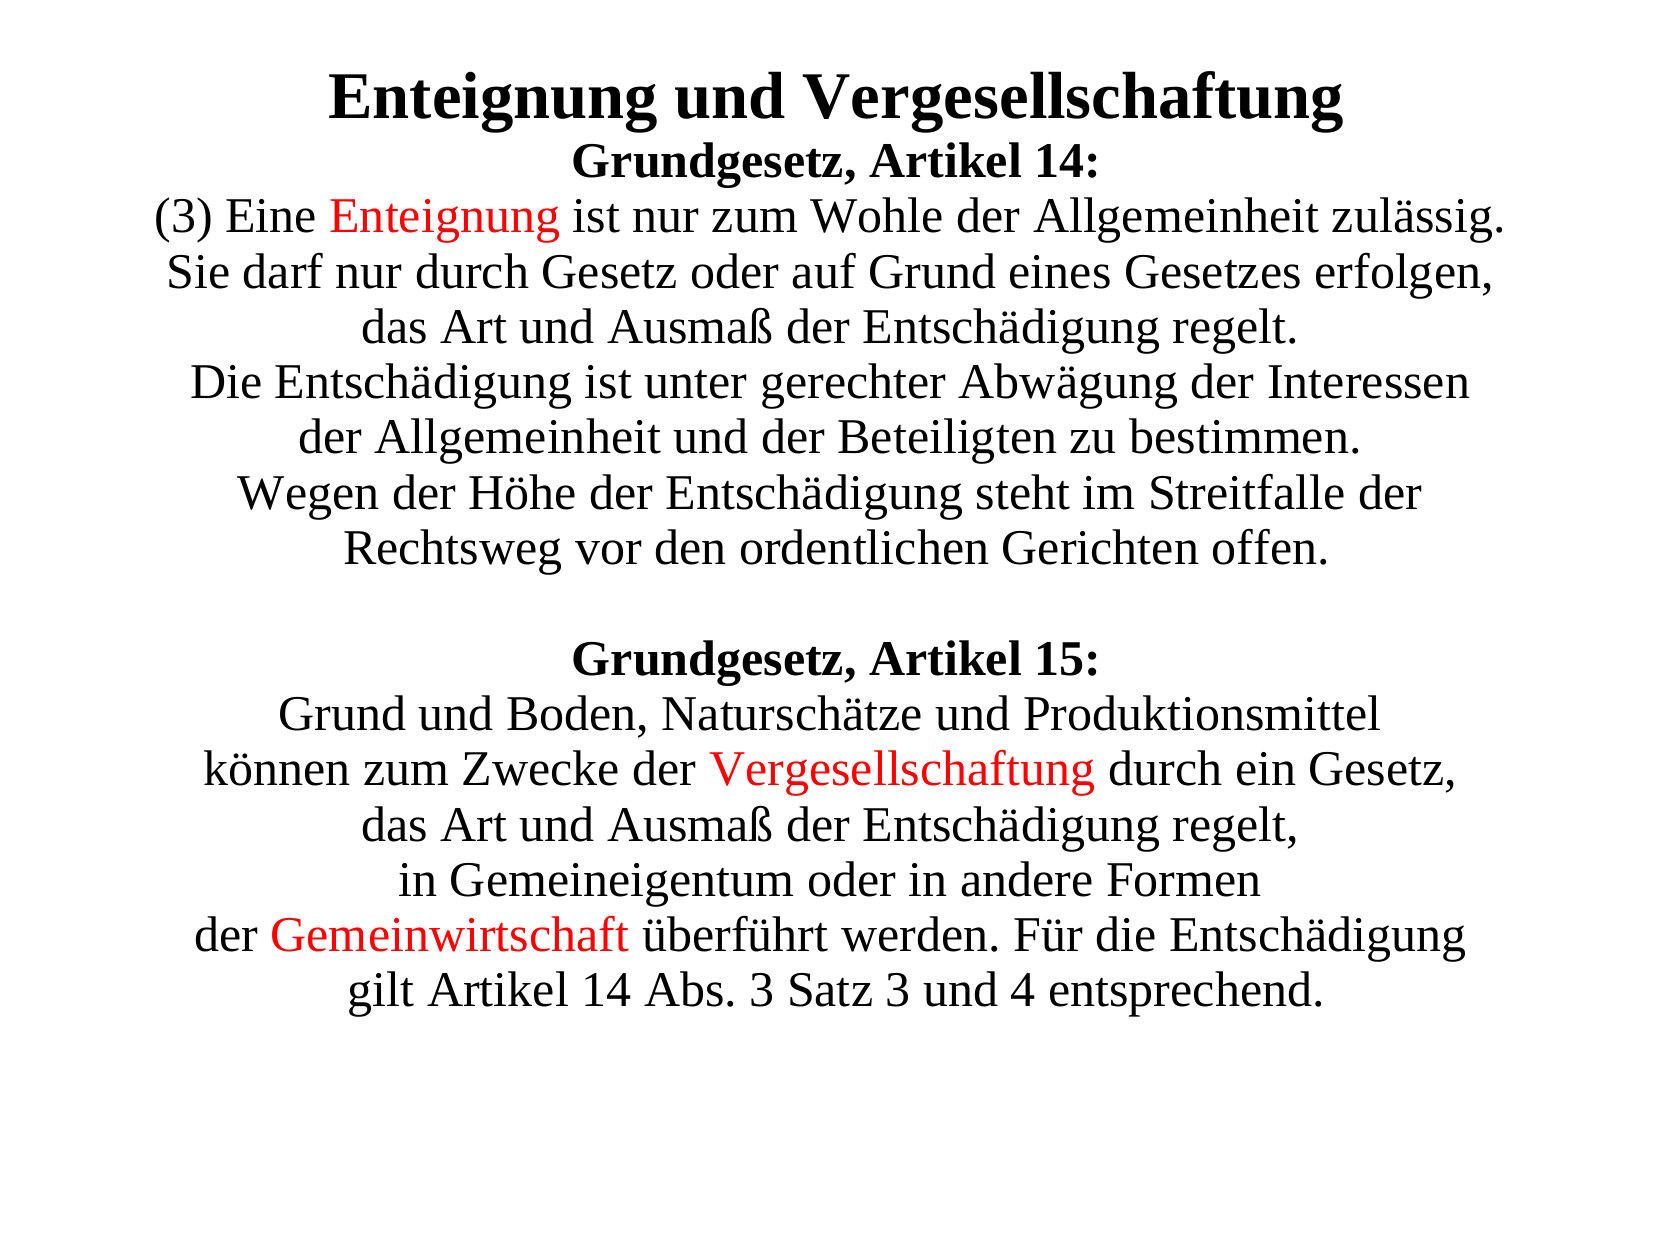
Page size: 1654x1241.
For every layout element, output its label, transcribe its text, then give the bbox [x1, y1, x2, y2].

text_box Enteignung und Vergesellschaftung Grundgesetz, Artikel 14: (3) Eine Enteignung ist nur zum Wohle der Allgemeinheit zulässig. Sie darf nur durch Gesetz oder auf Grund eines Gesetzes erfolgen, das Art und Ausmaß der Entschädigung regelt. Die Entschädigung ist unter gerechter Abwägung der Interessen der Allgemeinheit und der Beteiligten zu bestimmen. Wegen der Höhe der Entschädigung steht im Streitfalle der Rechtsweg vor den ordentlichen Gerichten offen. Grundgesetz, Artikel 15: Grund und Boden, Naturschätze und Produktionsmittel können zum Zwecke der Vergesellschaftung durch ein Gesetz, das Art und Ausmaß der Entschädigung regelt, in Gemeineigentum oder in andere Formen der Gemeinwirtschaft überführt werden. Für die Entschädigung gilt Artikel 14 Abs. 3 Satz 3 und 4 entsprechend. [154, 59, 1520, 1124]
